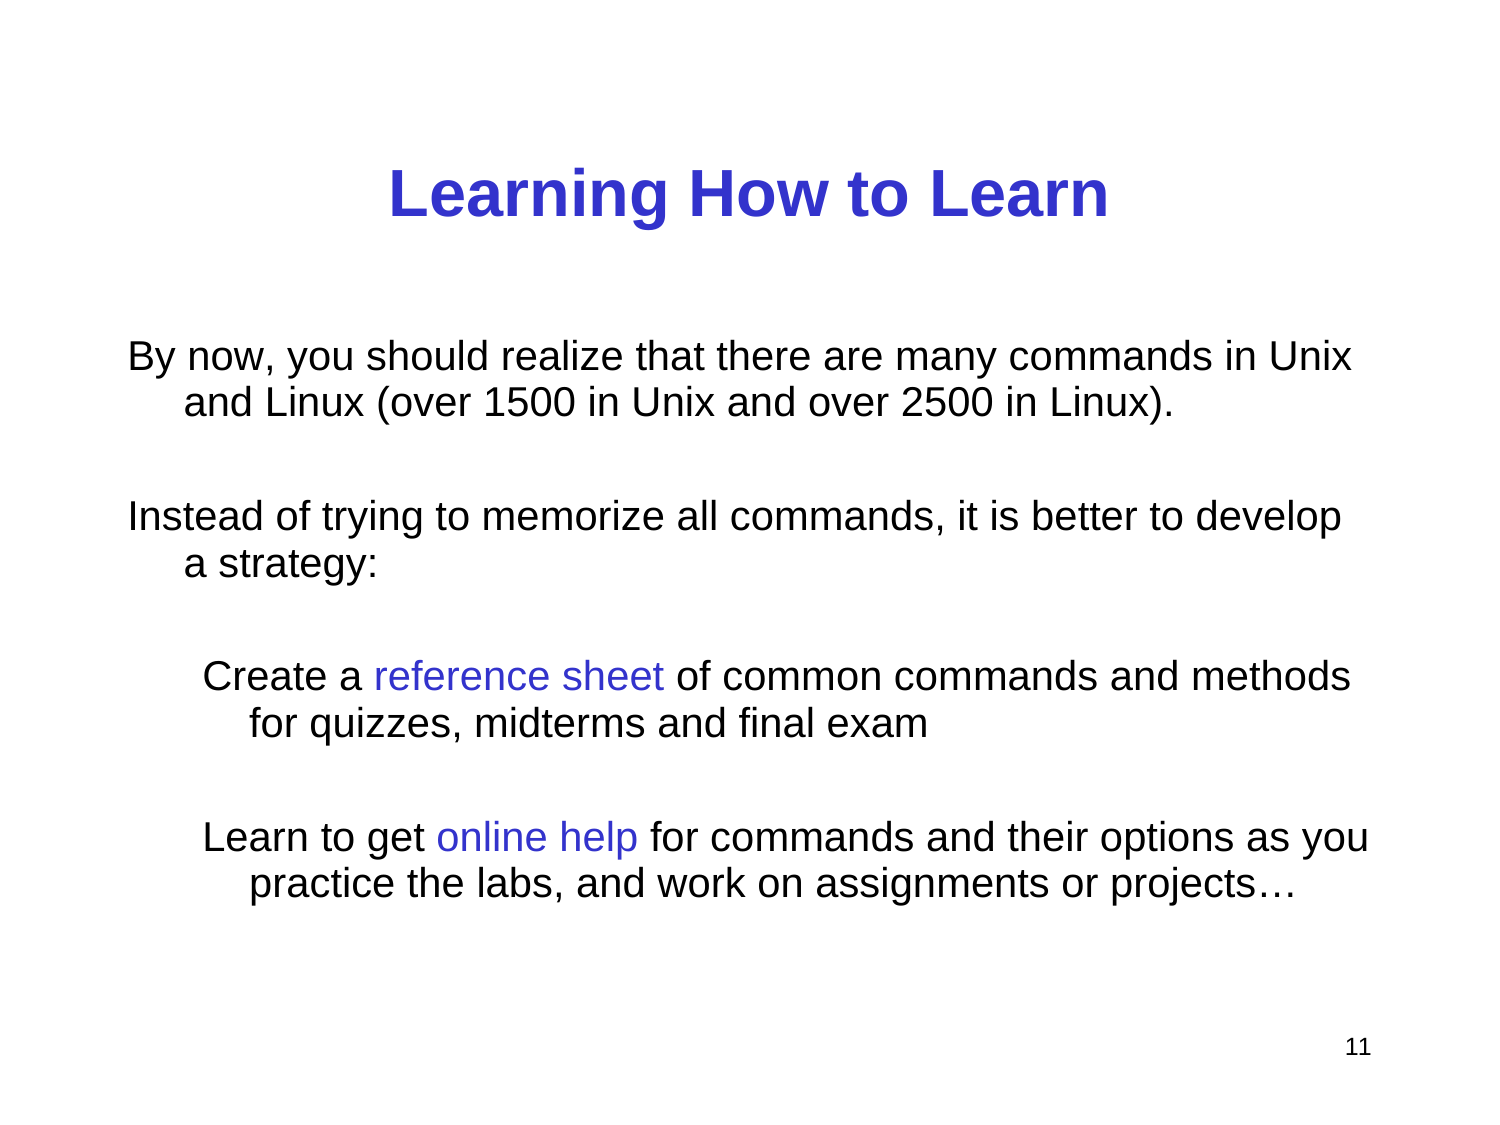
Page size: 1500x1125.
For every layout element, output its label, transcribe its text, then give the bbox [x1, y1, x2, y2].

list By now, you should realize that there are many commands in Unix and Linux (over 1500 in Unix and over 2500 in Linux). Instead of trying to memorize all commands, it is better to develop a strategy: Create a reference sheet of common commands and methods for quizzes, midterms and final exam Learn to get online help for commands and their options as you practice the labs, and work on assignments or projects… [112, 324, 1388, 1003]
title Learning How to Learn [112, 99, 1388, 288]
